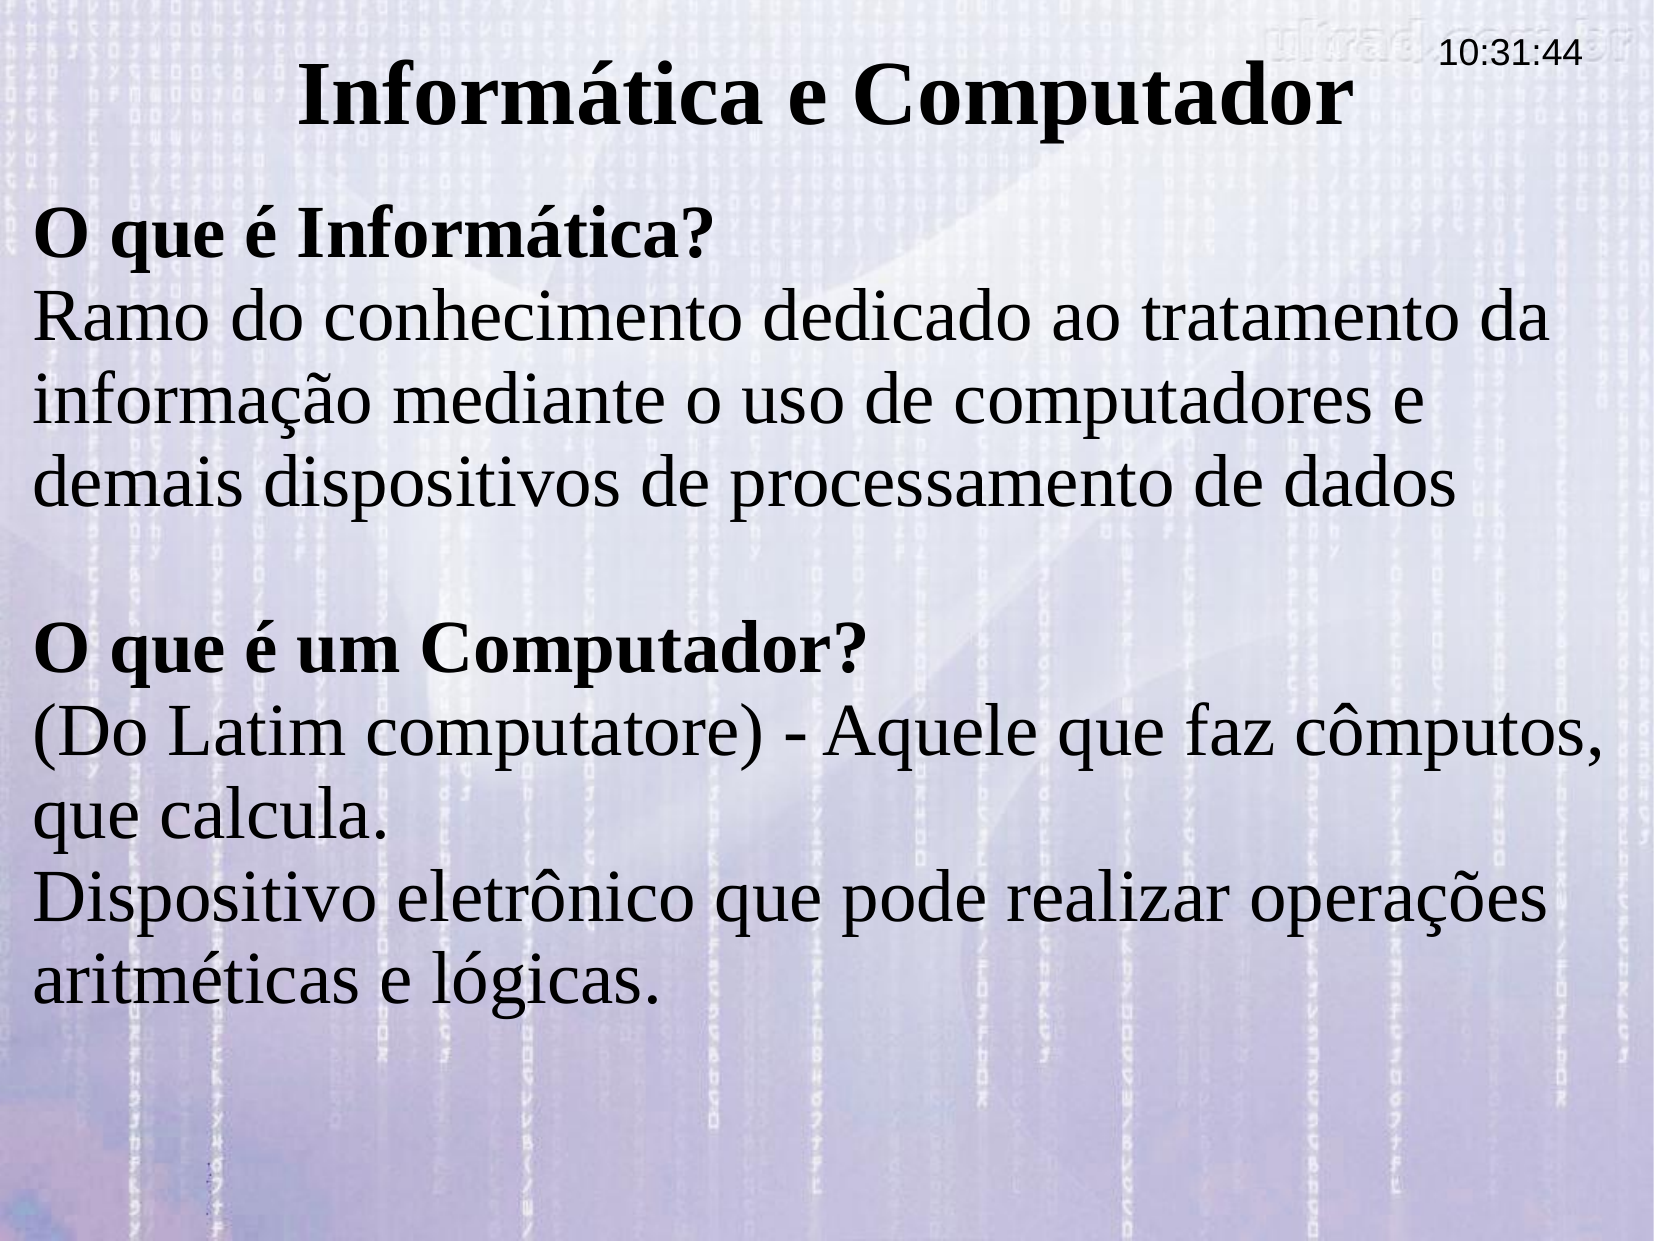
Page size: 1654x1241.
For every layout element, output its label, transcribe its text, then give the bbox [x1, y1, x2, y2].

text_box Informática e Computador [29, 35, 1625, 171]
text_box 11:21:03 [1423, 23, 1631, 94]
picture [0, 0, 1654, 1241]
text_box O que é Informática? Ramo do conhecimento dedicado ao tratamento da informação mediante o uso de computadores e demais dispositivos de processamento de dados O que é um Computador? (Do Latim computatore) - Aquele que faz cômputos, que calcula. Dispositivo eletrônico que pode realizar operações aritméticas e lógicas. [17, 183, 1625, 1218]
